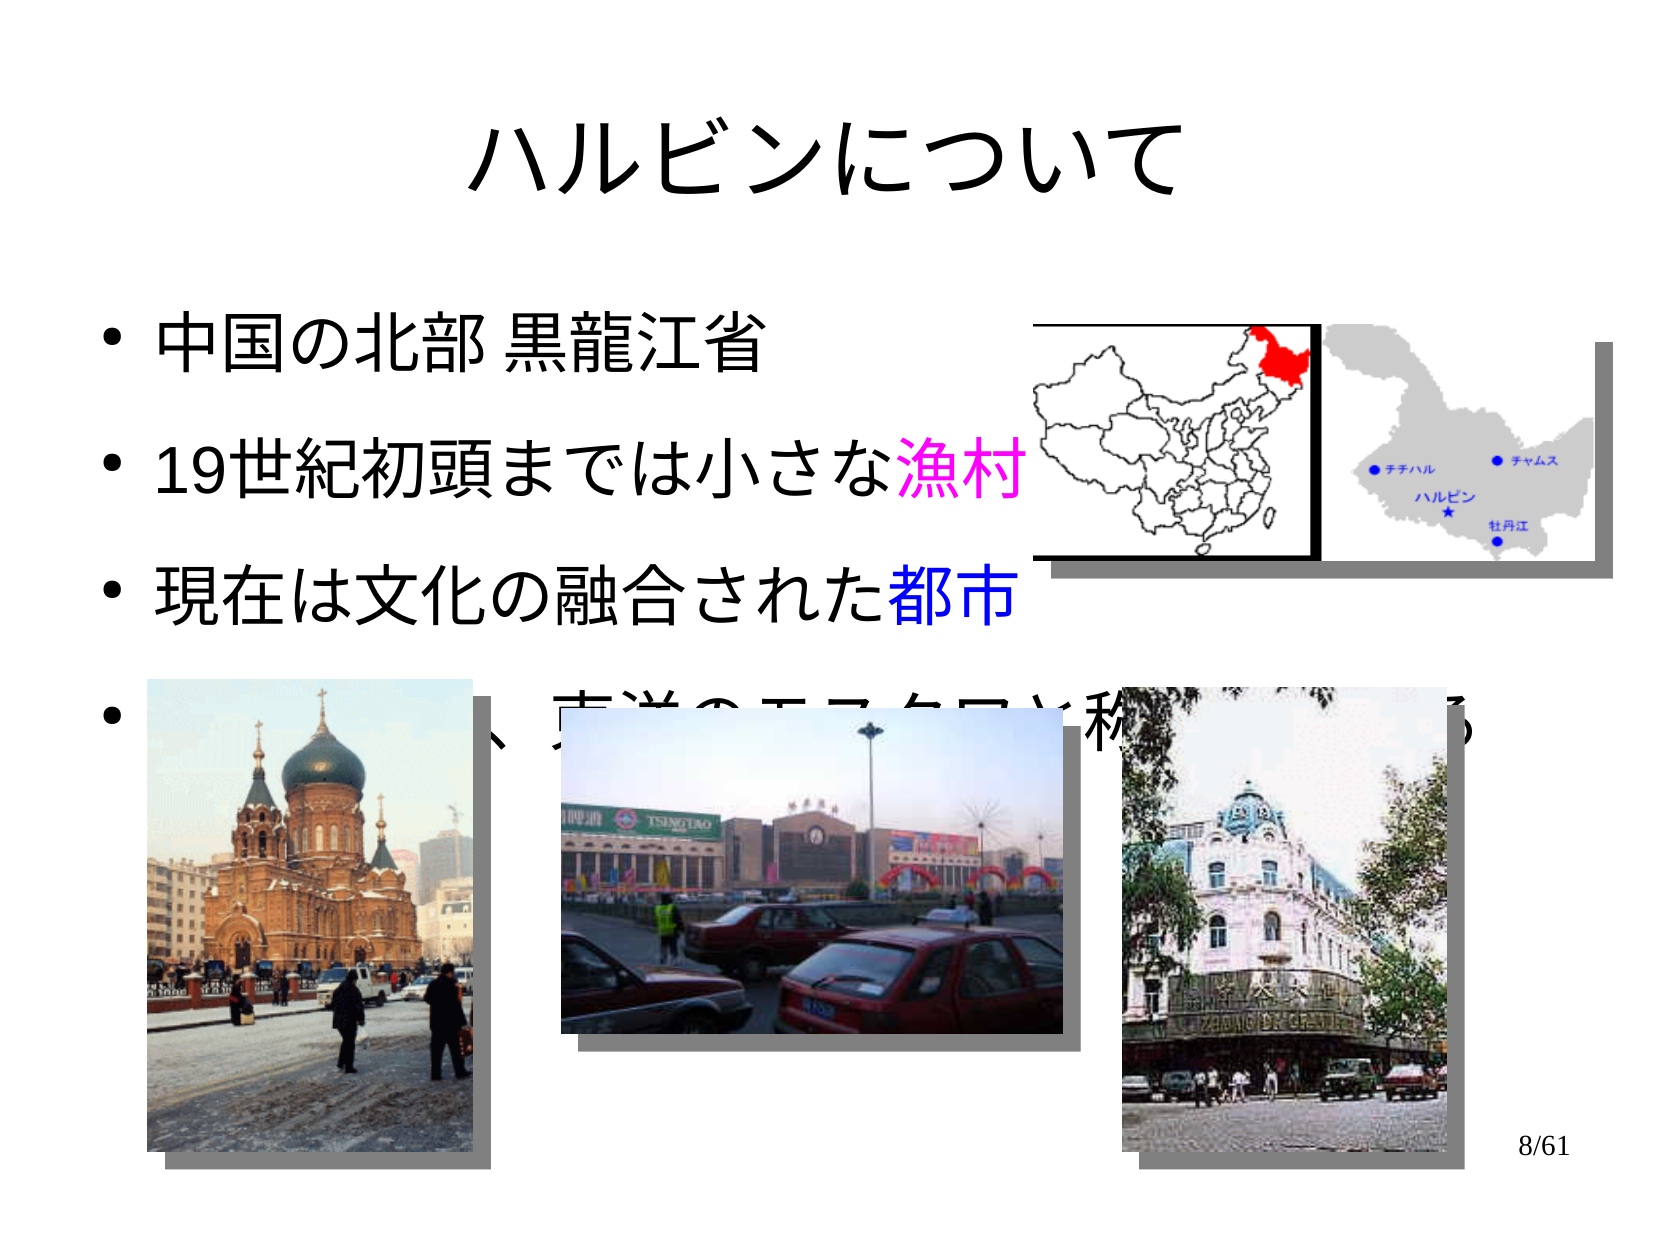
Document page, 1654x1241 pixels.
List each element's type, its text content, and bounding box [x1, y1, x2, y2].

picture [147, 679, 473, 1152]
picture [561, 708, 1063, 1034]
title ハルビンについて [82, 56, 1571, 250]
picture [1122, 687, 1447, 1152]
list 中国の北部 黒龍江省 19世紀初頭までは小さな漁村 現在は文化の融合された都市 東方のパリ、東洋のモスクワと称されている [82, 290, 1571, 1094]
picture [1033, 324, 1595, 562]
